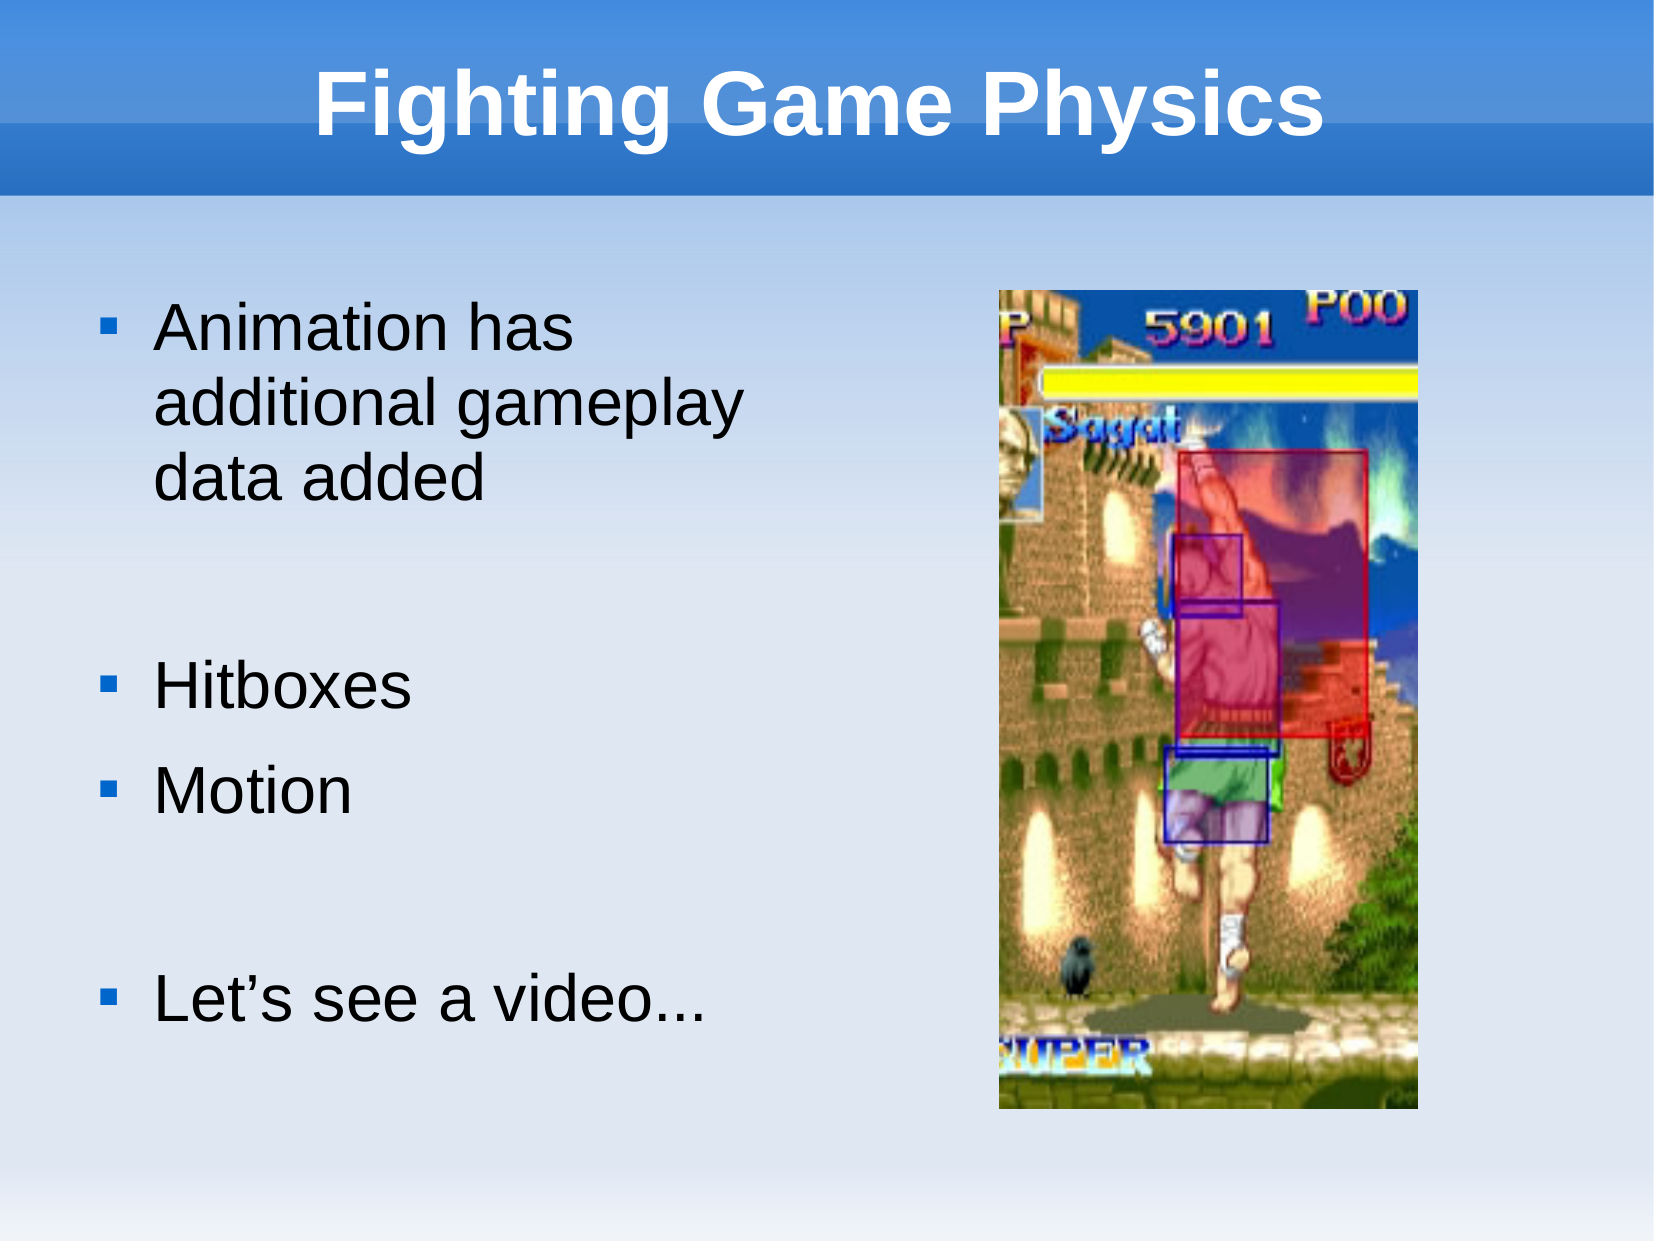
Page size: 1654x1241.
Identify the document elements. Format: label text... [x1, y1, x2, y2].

picture [0, 0, 1654, 1241]
title Fighting Game Physics [76, 0, 1565, 208]
list Animation has additional gameplay data added Hitboxes Motion Let’s see a video... [82, 290, 809, 1109]
